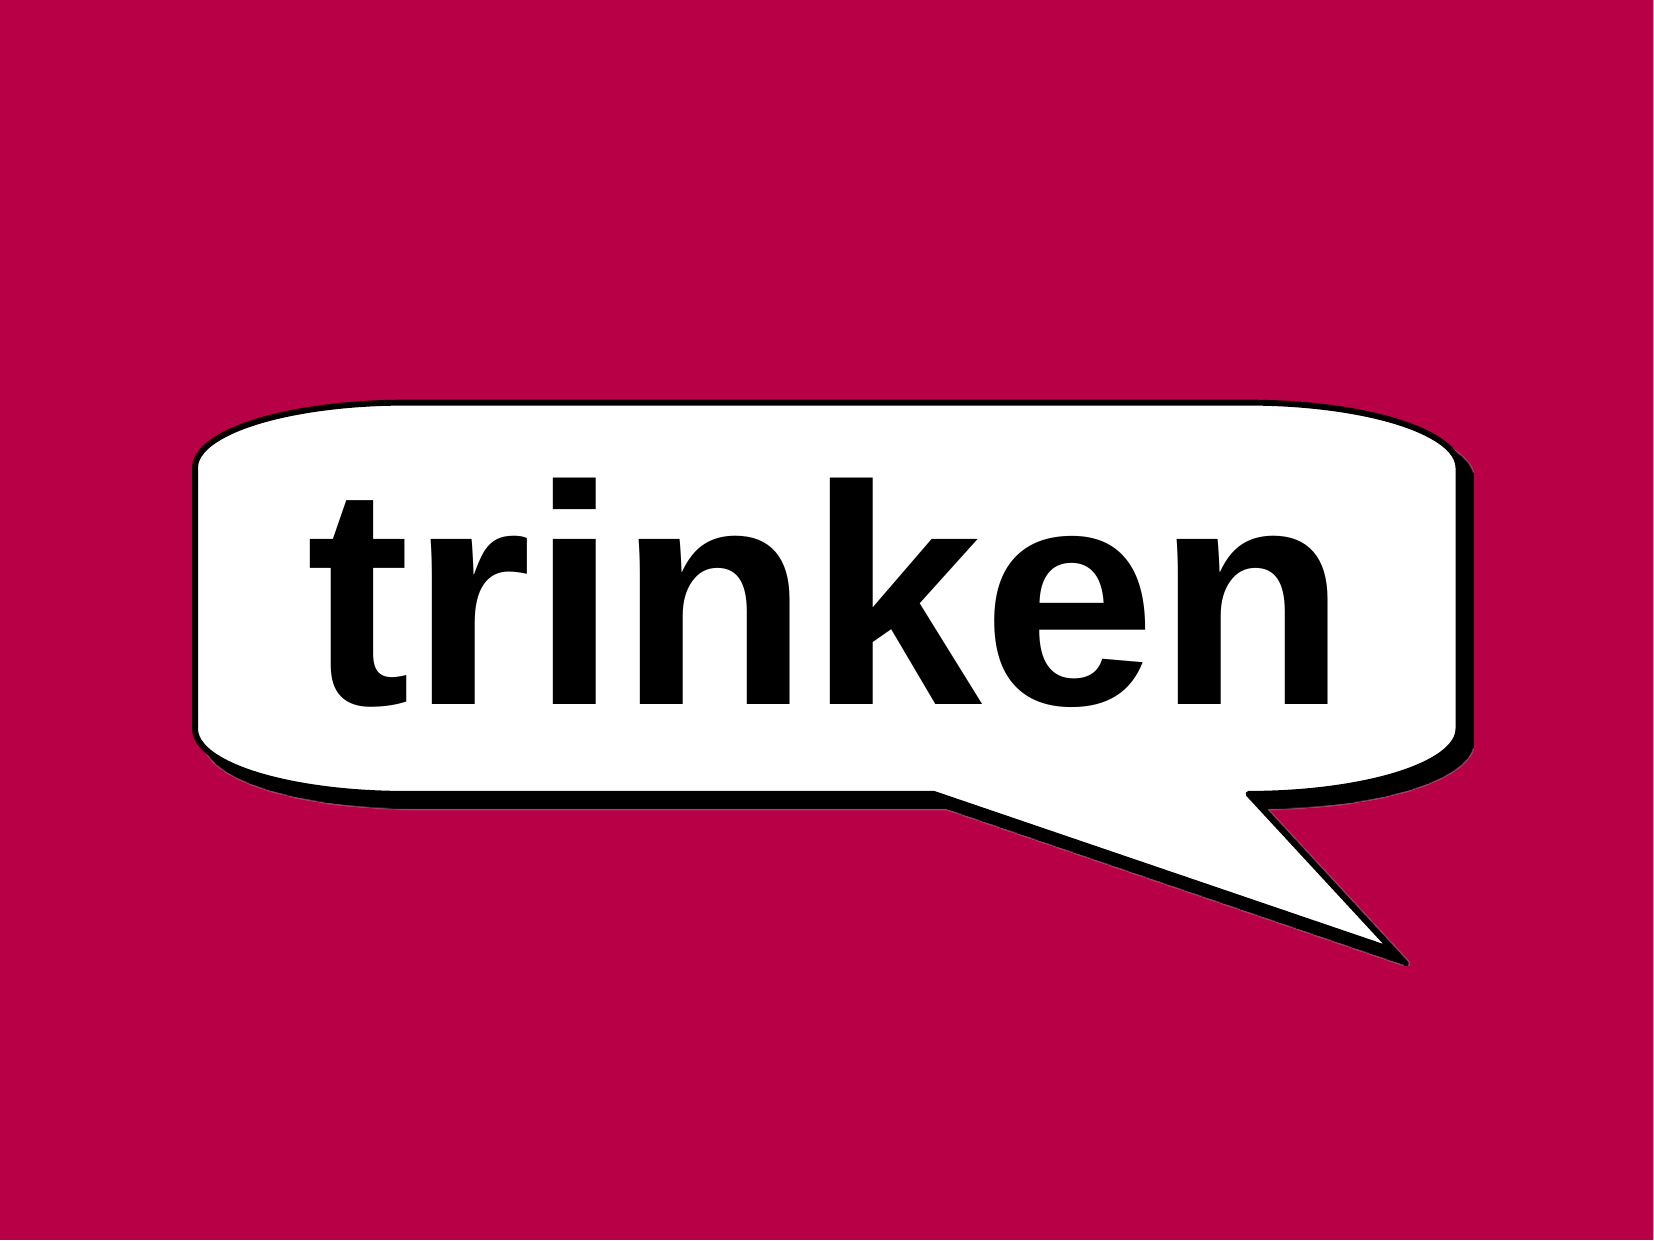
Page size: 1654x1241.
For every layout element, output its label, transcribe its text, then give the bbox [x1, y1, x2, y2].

text_box trinken [192, 414, 1461, 794]
text_box [934, 794, 1394, 951]
text_box [286, 402, 1367, 414]
